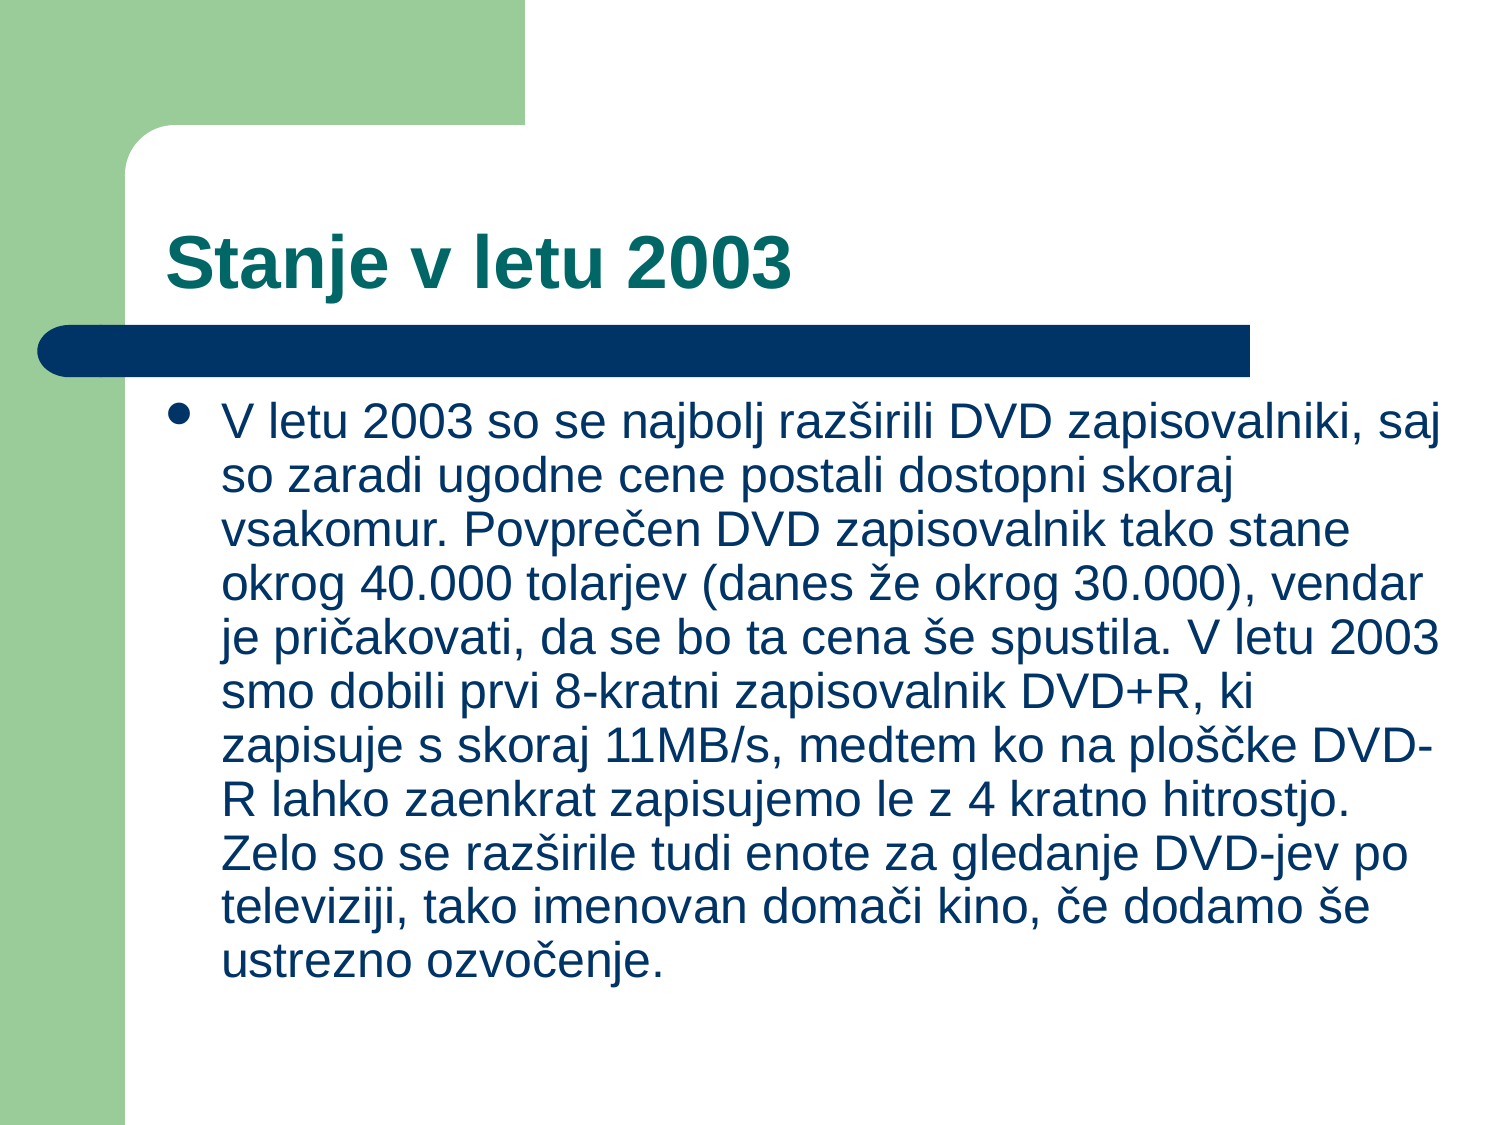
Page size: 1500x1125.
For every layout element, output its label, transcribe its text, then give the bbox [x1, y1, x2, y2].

title Stanje v letu 2003 [150, 125, 1463, 313]
list V letu 2003 so se najbolj razširili DVD zapisovalniki, saj so zaradi ugodne cene postali dostopni skoraj vsakomur. Povprečen DVD zapisovalnik tako stane okrog 40.000 tolarjev (danes že okrog 30.000), vendar je pričakovati, da se bo ta cena še spustila. V letu 2003 smo dobili prvi 8-kratni zapisovalnik DVD+R, ki zapisuje s skoraj 11MB/s, medtem ko na ploščke DVD-R lahko zaenkrat zapisujemo le z 4 kratno hitrostjo. Zelo so se razširile tudi enote za gledanje DVD-jev po televiziji, tako imenovan domači kino, če dodamo še ustrezno ozvočenje. [150, 387, 1463, 1000]
